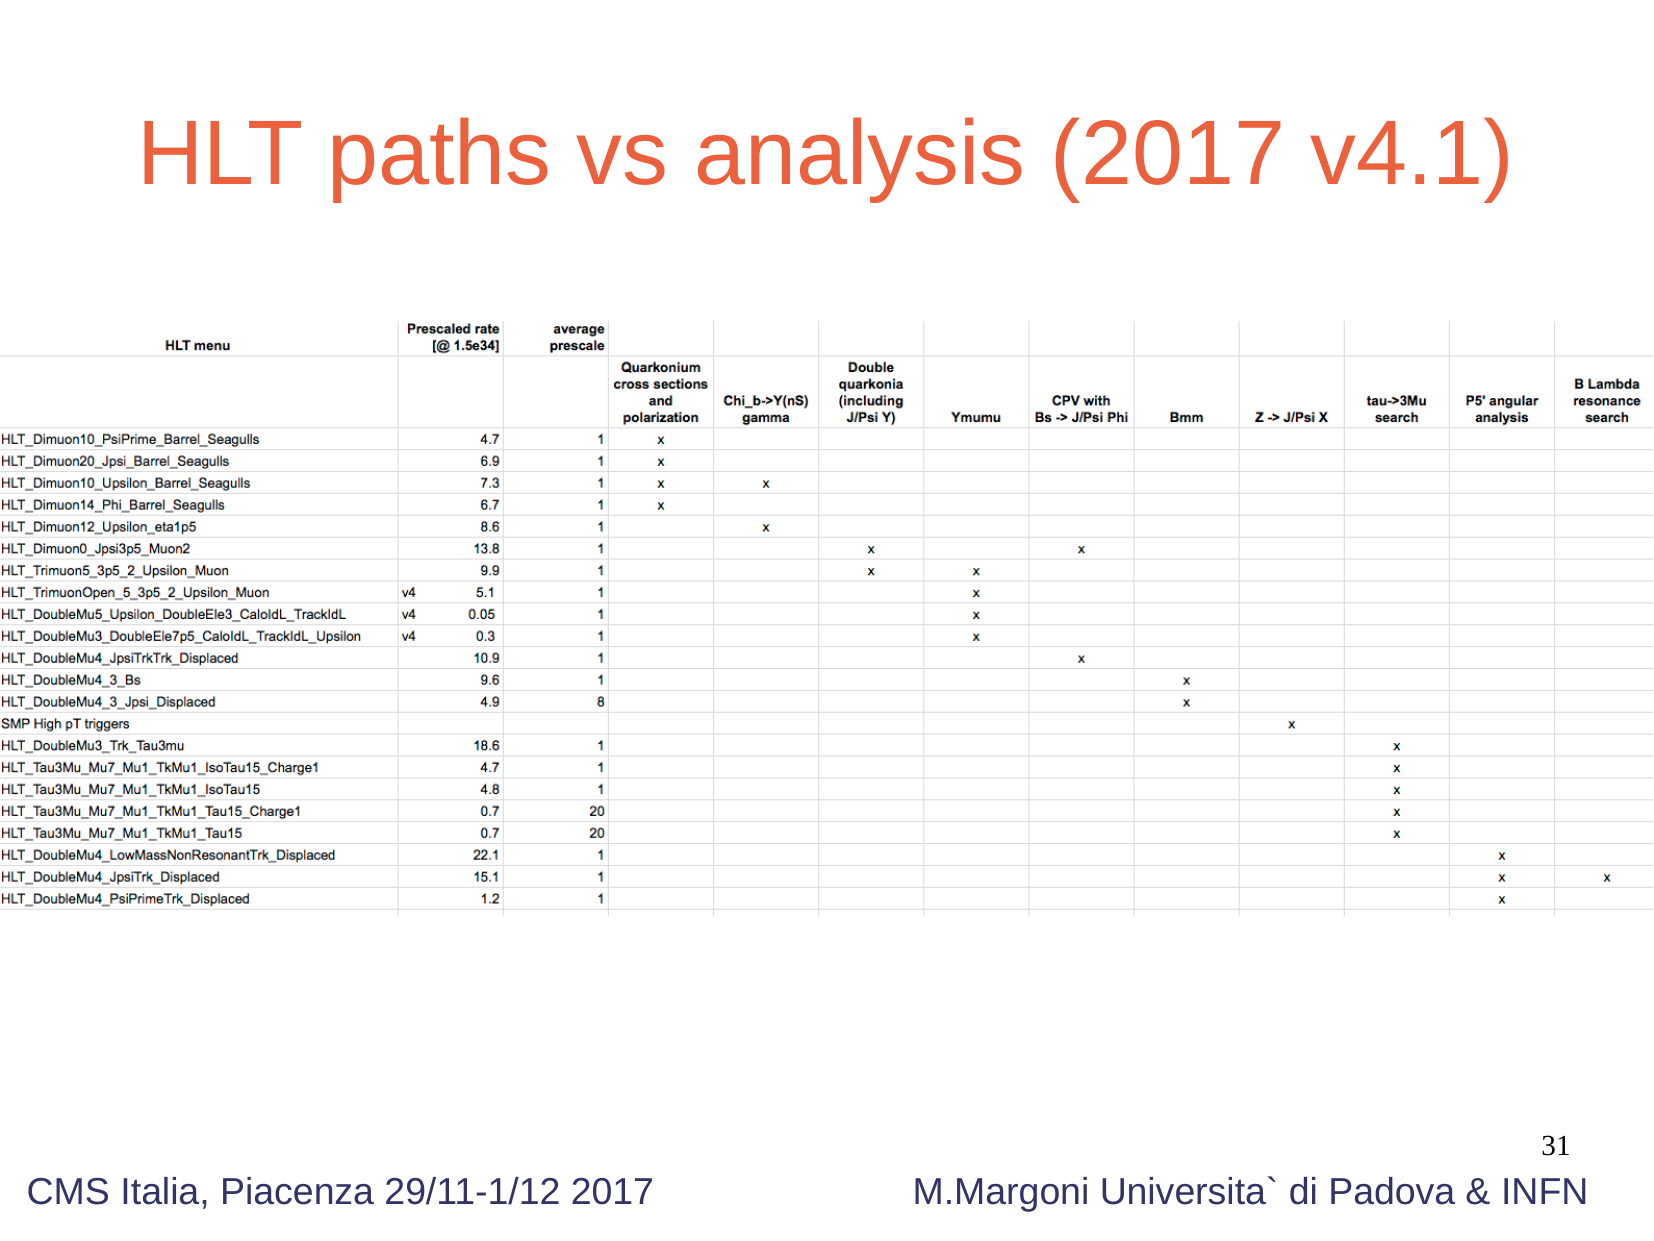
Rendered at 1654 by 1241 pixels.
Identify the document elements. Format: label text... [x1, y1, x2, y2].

picture [0, 321, 1654, 916]
title HLT paths vs analysis (2017 v4.1) [82, 49, 1571, 257]
text_box CMS Italia, Piacenza 29/11-1/12 2017 M.Margoni Universita` di Padova & INFN [11, 1163, 1642, 1221]
